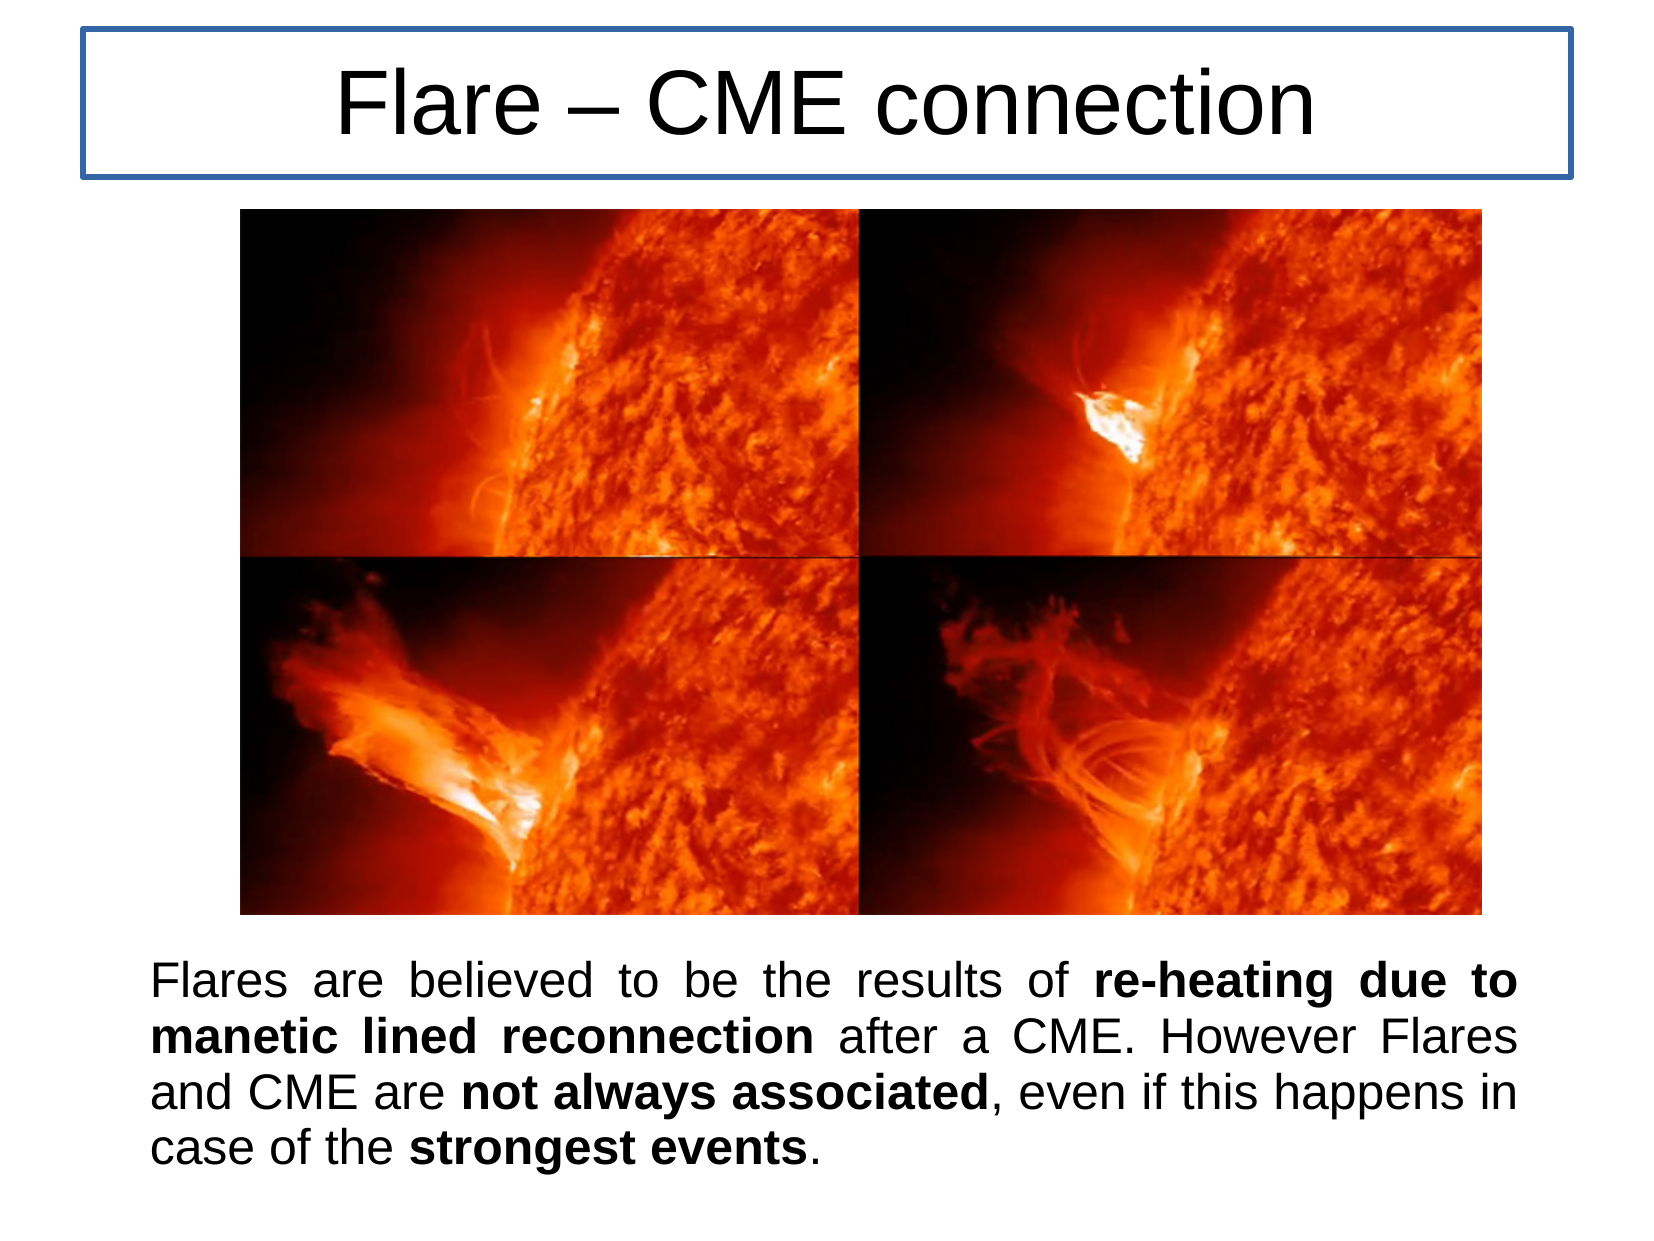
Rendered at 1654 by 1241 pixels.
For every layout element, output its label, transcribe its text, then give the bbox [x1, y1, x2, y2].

text_box Flares are believed to be the results of re-heating due to manetic lined reconnection after a CME. However Flares and CME are not always associated, even if this happens in case of the strongest events. [135, 945, 1534, 1186]
picture [240, 209, 1482, 916]
title Flare – CME connection [82, 28, 1571, 178]
